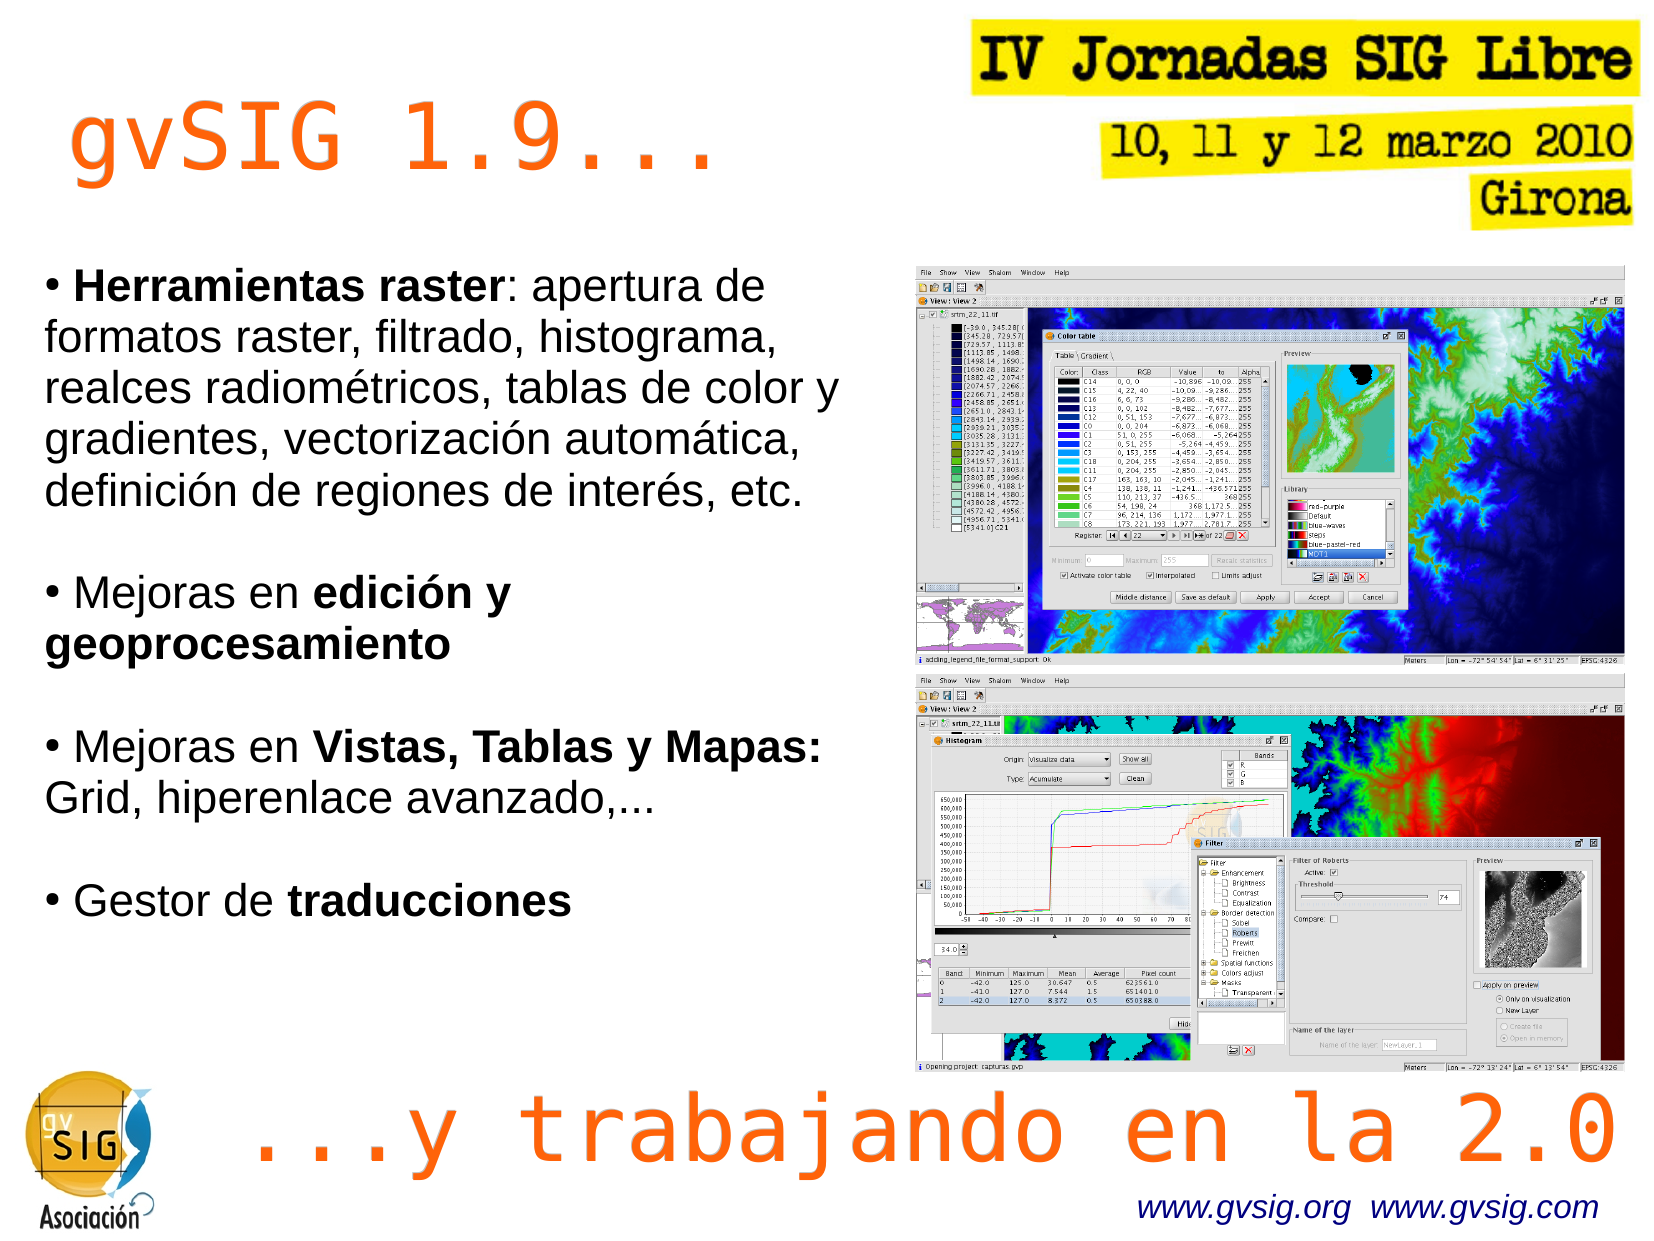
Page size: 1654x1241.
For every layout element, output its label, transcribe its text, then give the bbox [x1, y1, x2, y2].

text_box gvSIG 1.9... [0, 76, 1105, 199]
text_box ...y trabajando en la 2.0 [224, 1068, 1636, 1191]
picture [915, 0, 1654, 665]
picture [0, 1062, 178, 1241]
picture [915, 673, 1625, 1072]
text_box Herramientas raster: apertura de formatos raster, filtrado, histograma, realces radiométricos, tablas de color y gradientes, vectorización automática, definición de regiones de interés, etc. Mejoras en edición y geoprocesamiento Mejoras en Vistas, Tablas y Mapas: Grid, hiperenlace avanzado,... Gestor de traducciones [29, 200, 857, 1025]
